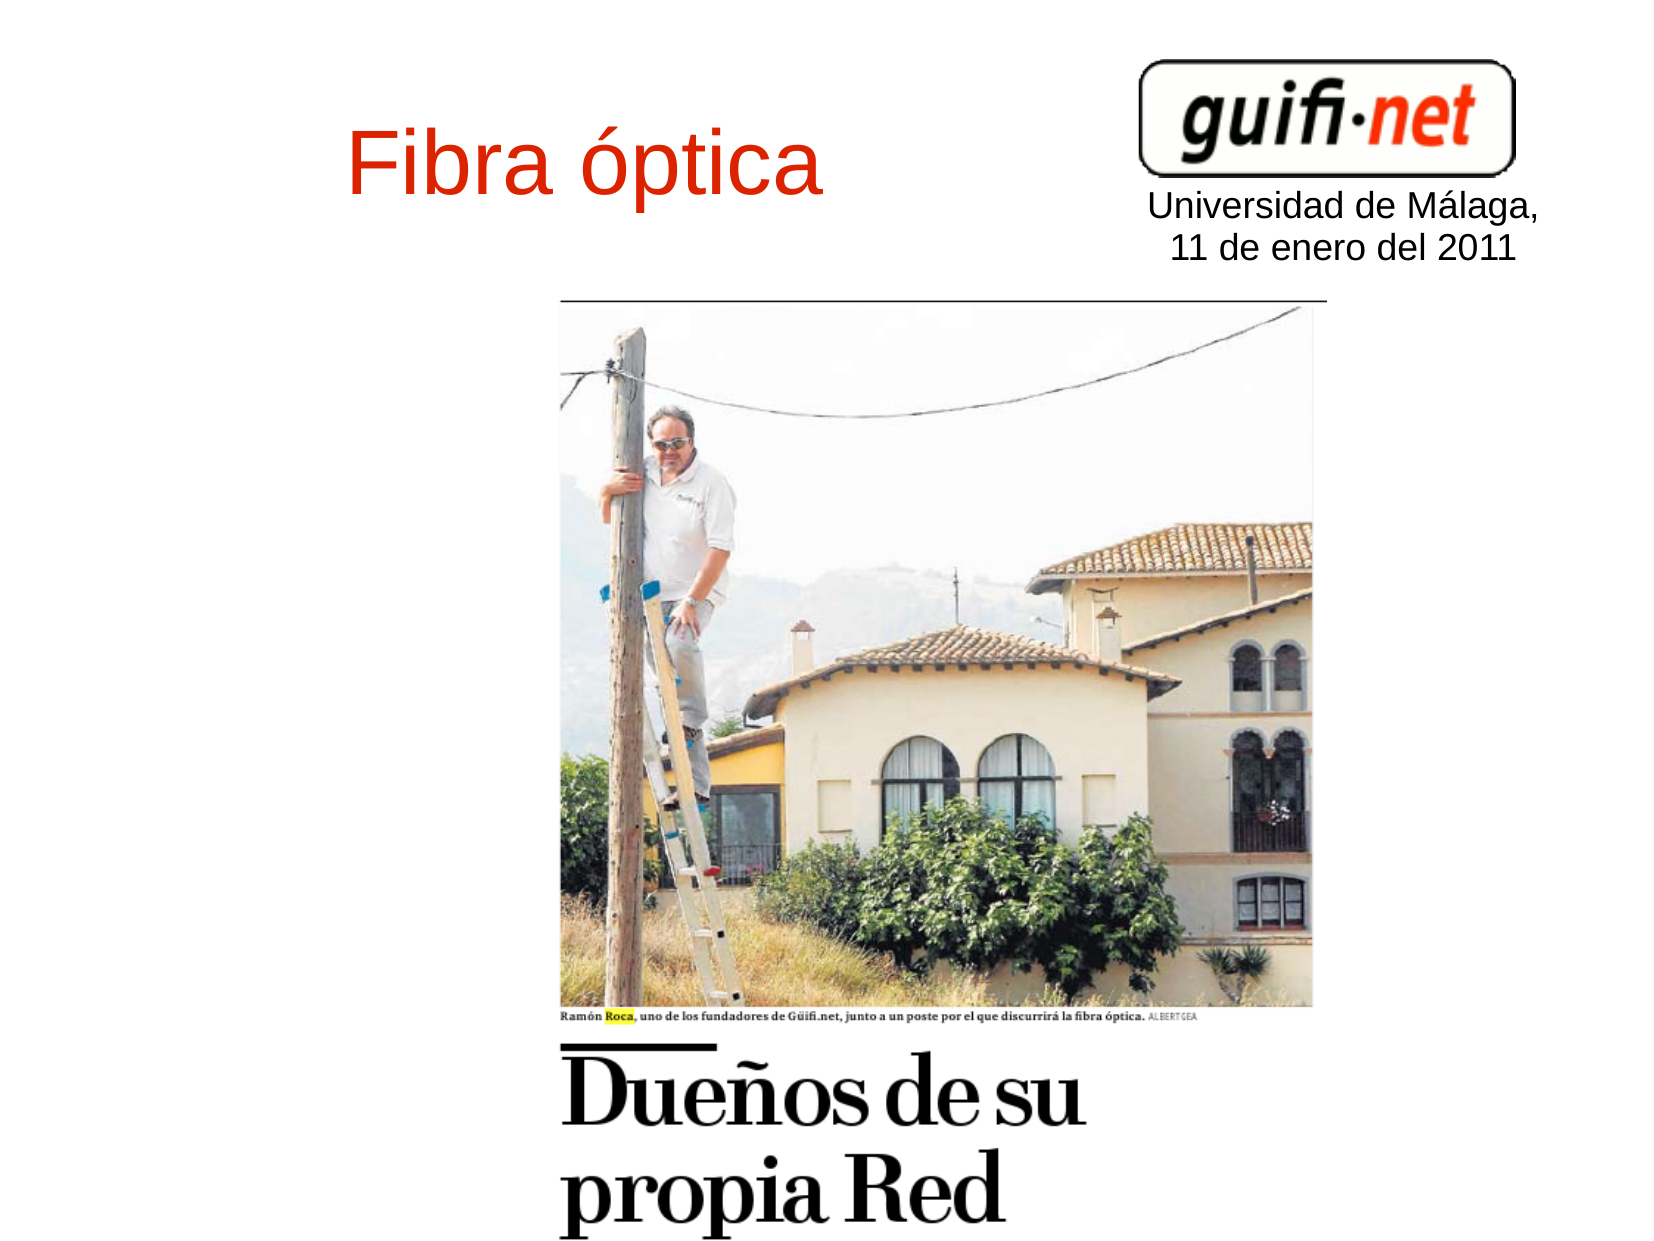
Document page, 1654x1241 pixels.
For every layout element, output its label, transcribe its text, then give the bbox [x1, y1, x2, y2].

picture [555, 295, 1327, 1241]
title Fibra óptica [76, 66, 1093, 259]
picture [1137, 59, 1516, 177]
text_box Universidad de Málaga, 11 de enero del 2011 [1033, 177, 1654, 277]
